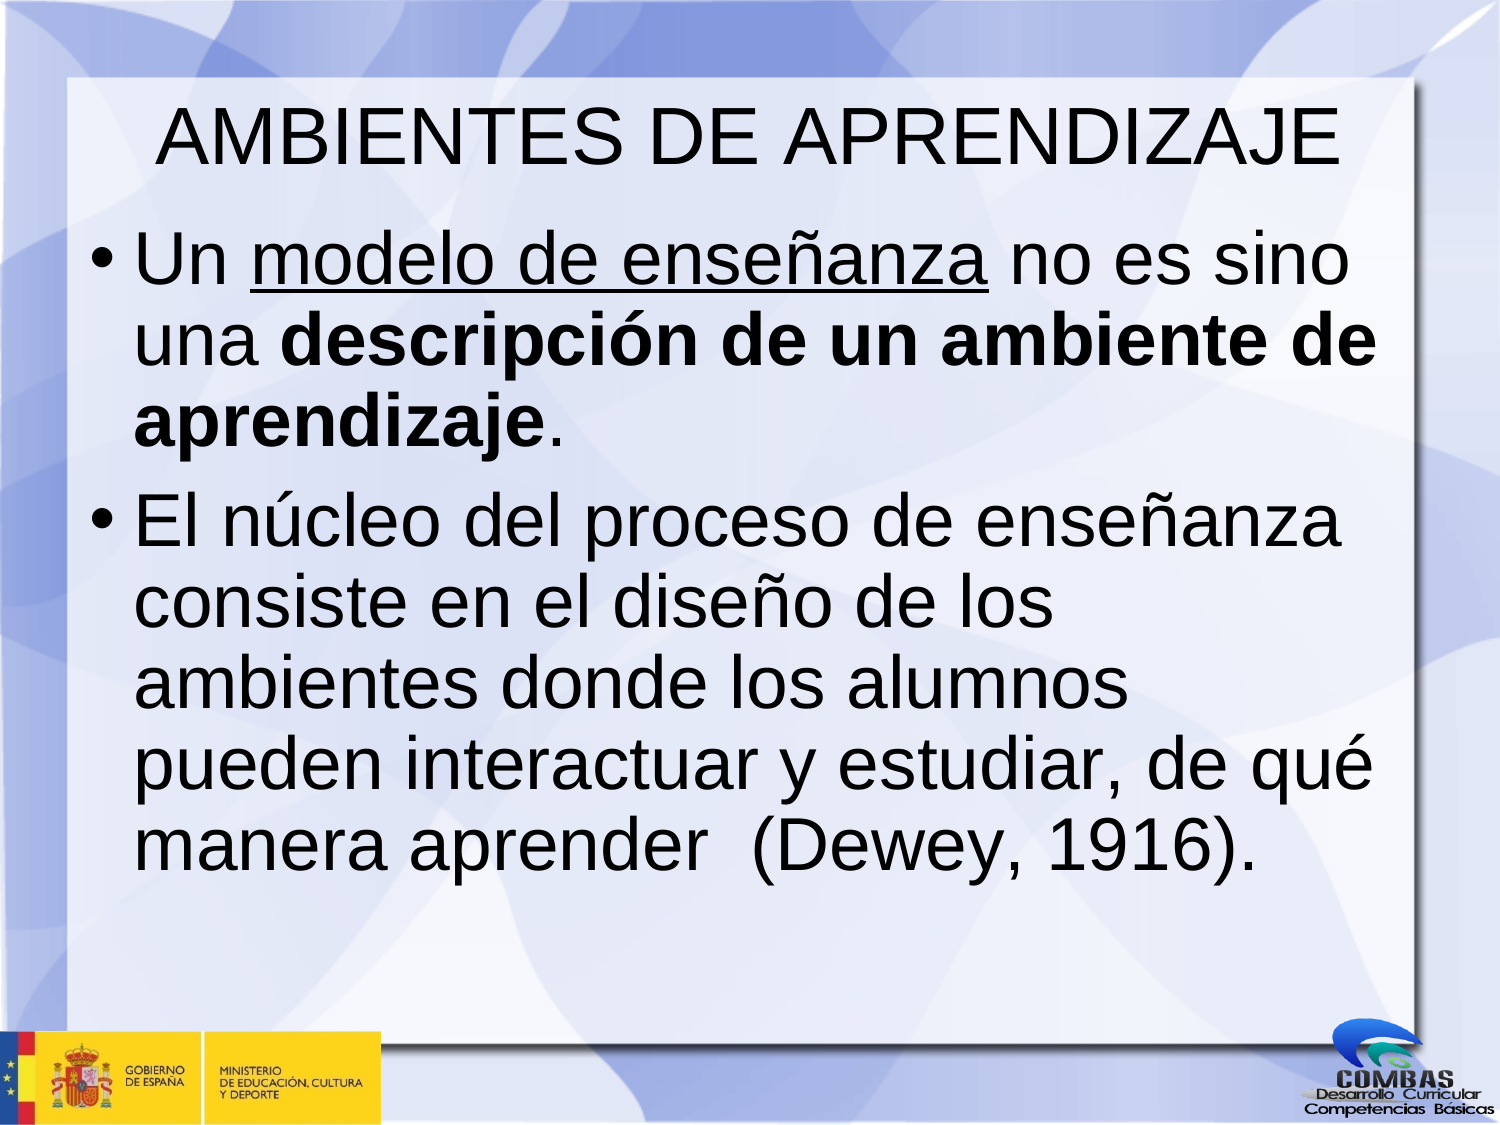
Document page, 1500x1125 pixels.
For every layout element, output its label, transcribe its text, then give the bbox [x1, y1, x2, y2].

text_box Un modelo de enseñanza no es sino una descripción de un ambiente de aprendizaje. El núcleo del proceso de enseñanza consiste en el diseño de los ambientes donde los alumnos pueden interactuar y estudiar, de qué manera aprender (Dewey, 1916). [74, 212, 1401, 910]
text_box AMBIENTES DE APRENDIZAJE [75, 62, 1426, 181]
picture [0, 0, 1500, 1125]
